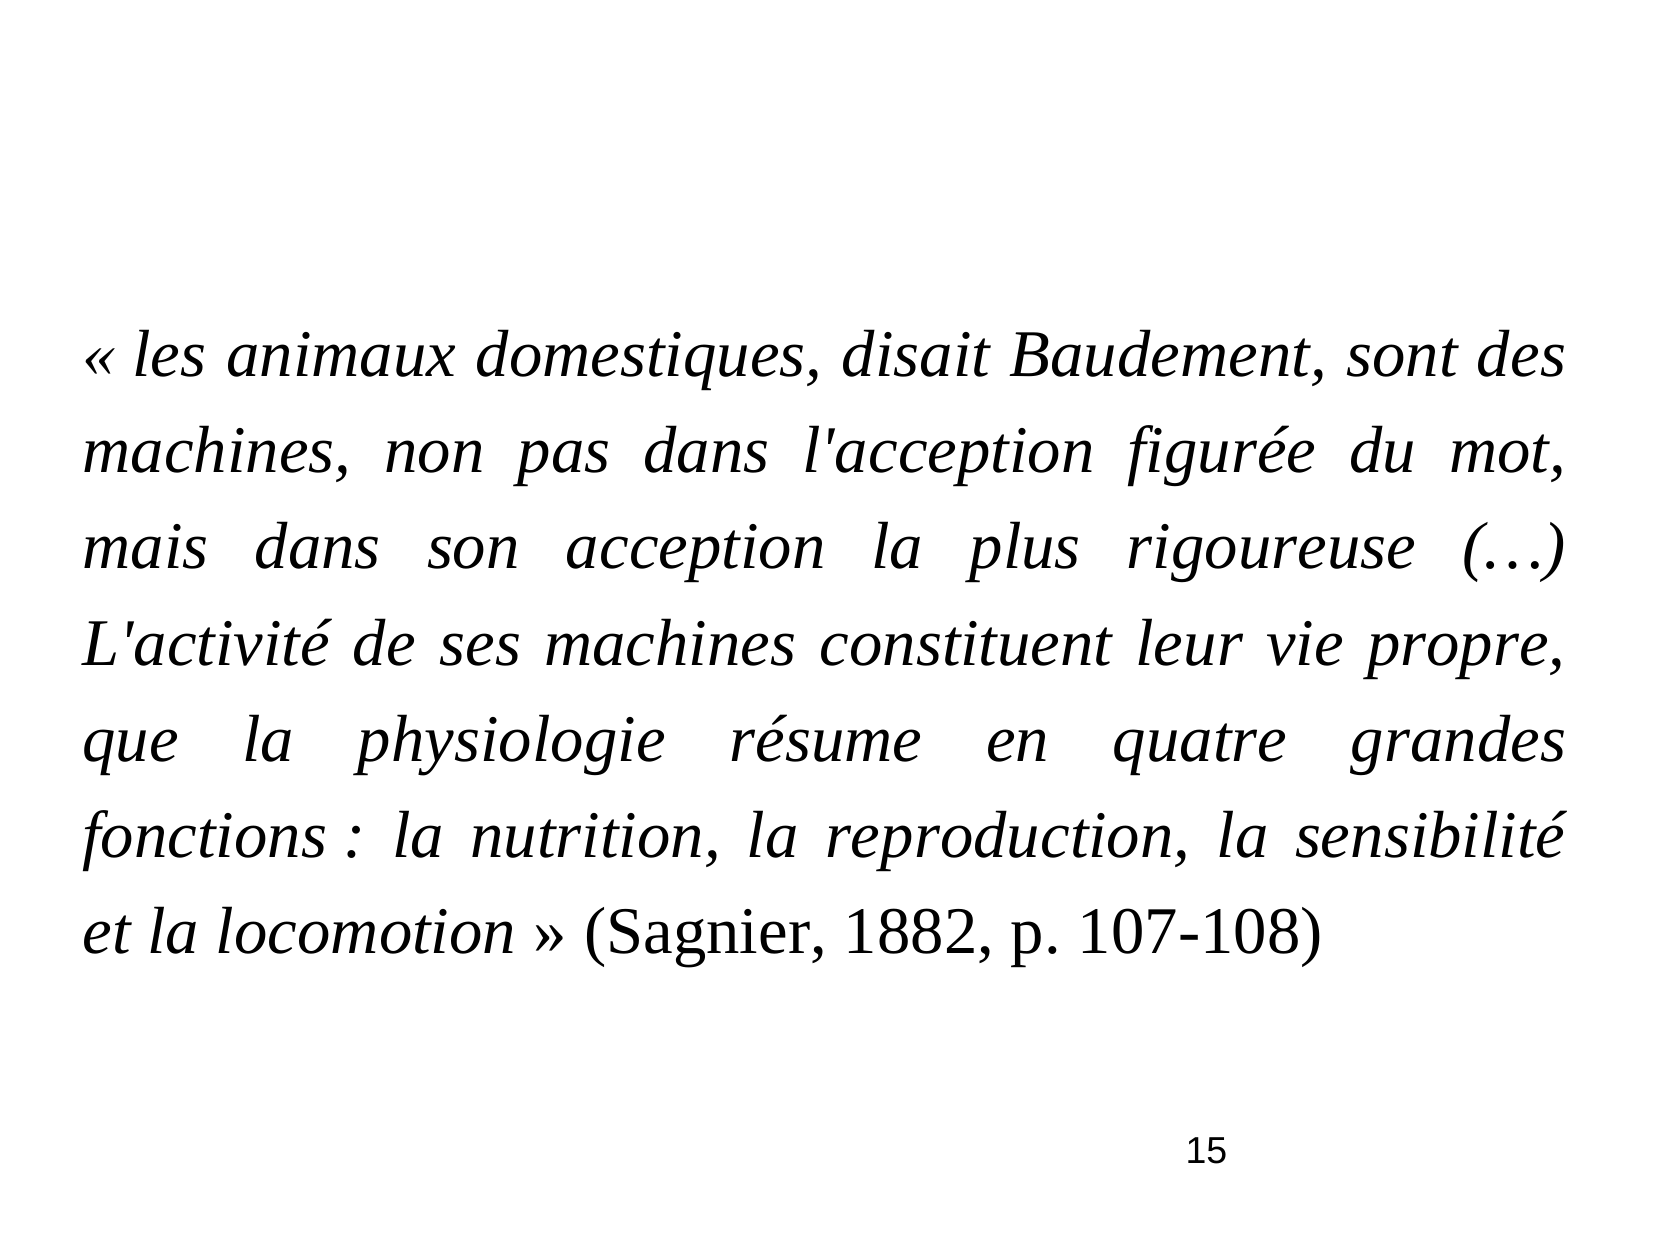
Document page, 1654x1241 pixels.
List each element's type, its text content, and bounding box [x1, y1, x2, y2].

list « les animaux domestiques, disait Baudement, sont des machines, non pas dans l'acception figurée du mot, mais dans son acception la plus rigoureuse (…) L'activité de ses machines constituent leur vie propre, que la physiologie résume en quatre grandes fonctions : la nutrition, la reproduction, la sensibilité et la locomotion » (Sagnier, 1882, p. 107-108) [82, 290, 1569, 1008]
